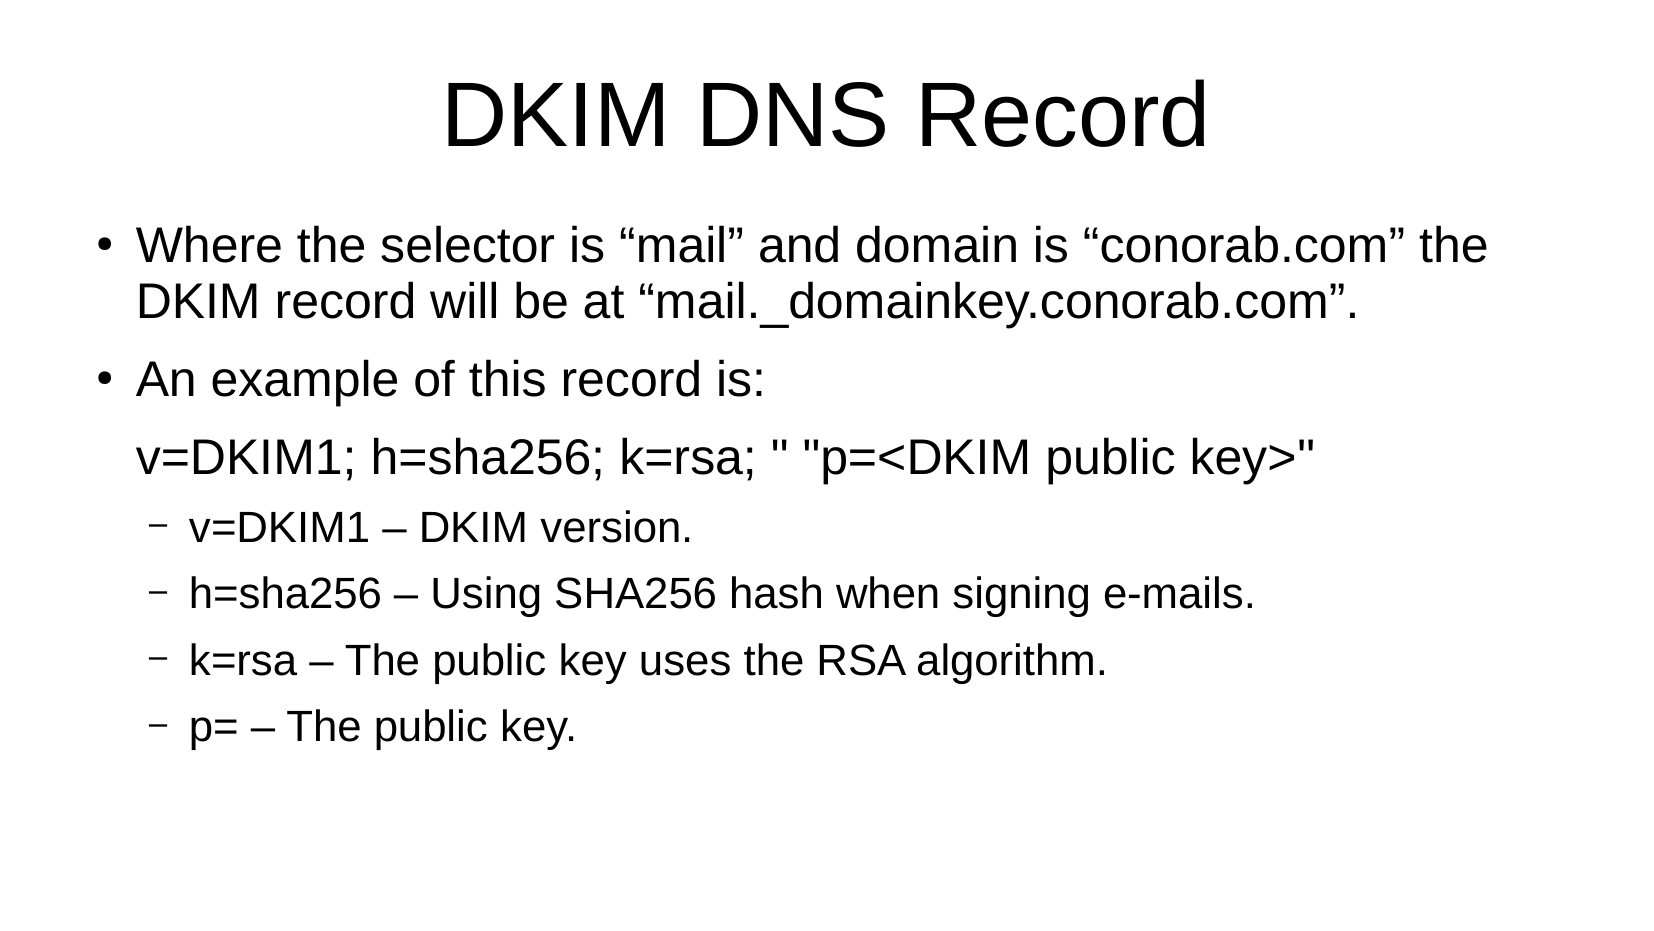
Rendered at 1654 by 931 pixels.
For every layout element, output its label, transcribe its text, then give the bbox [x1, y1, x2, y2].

title DKIM DNS Record [82, 37, 1571, 193]
list Where the selector is “mail” and domain is “conorab.com” the DKIM record will be at “mail._domainkey.conorab.com”. An example of this record is: v=DKIM1; h=sha256; k=rsa; " "p=<DKIM public key>" v=DKIM1 – DKIM version. h=sha256 – Using SHA256 hash when signing e-mails. k=rsa – The public key uses the RSA algorithm. p= – The public key. [82, 217, 1571, 758]
